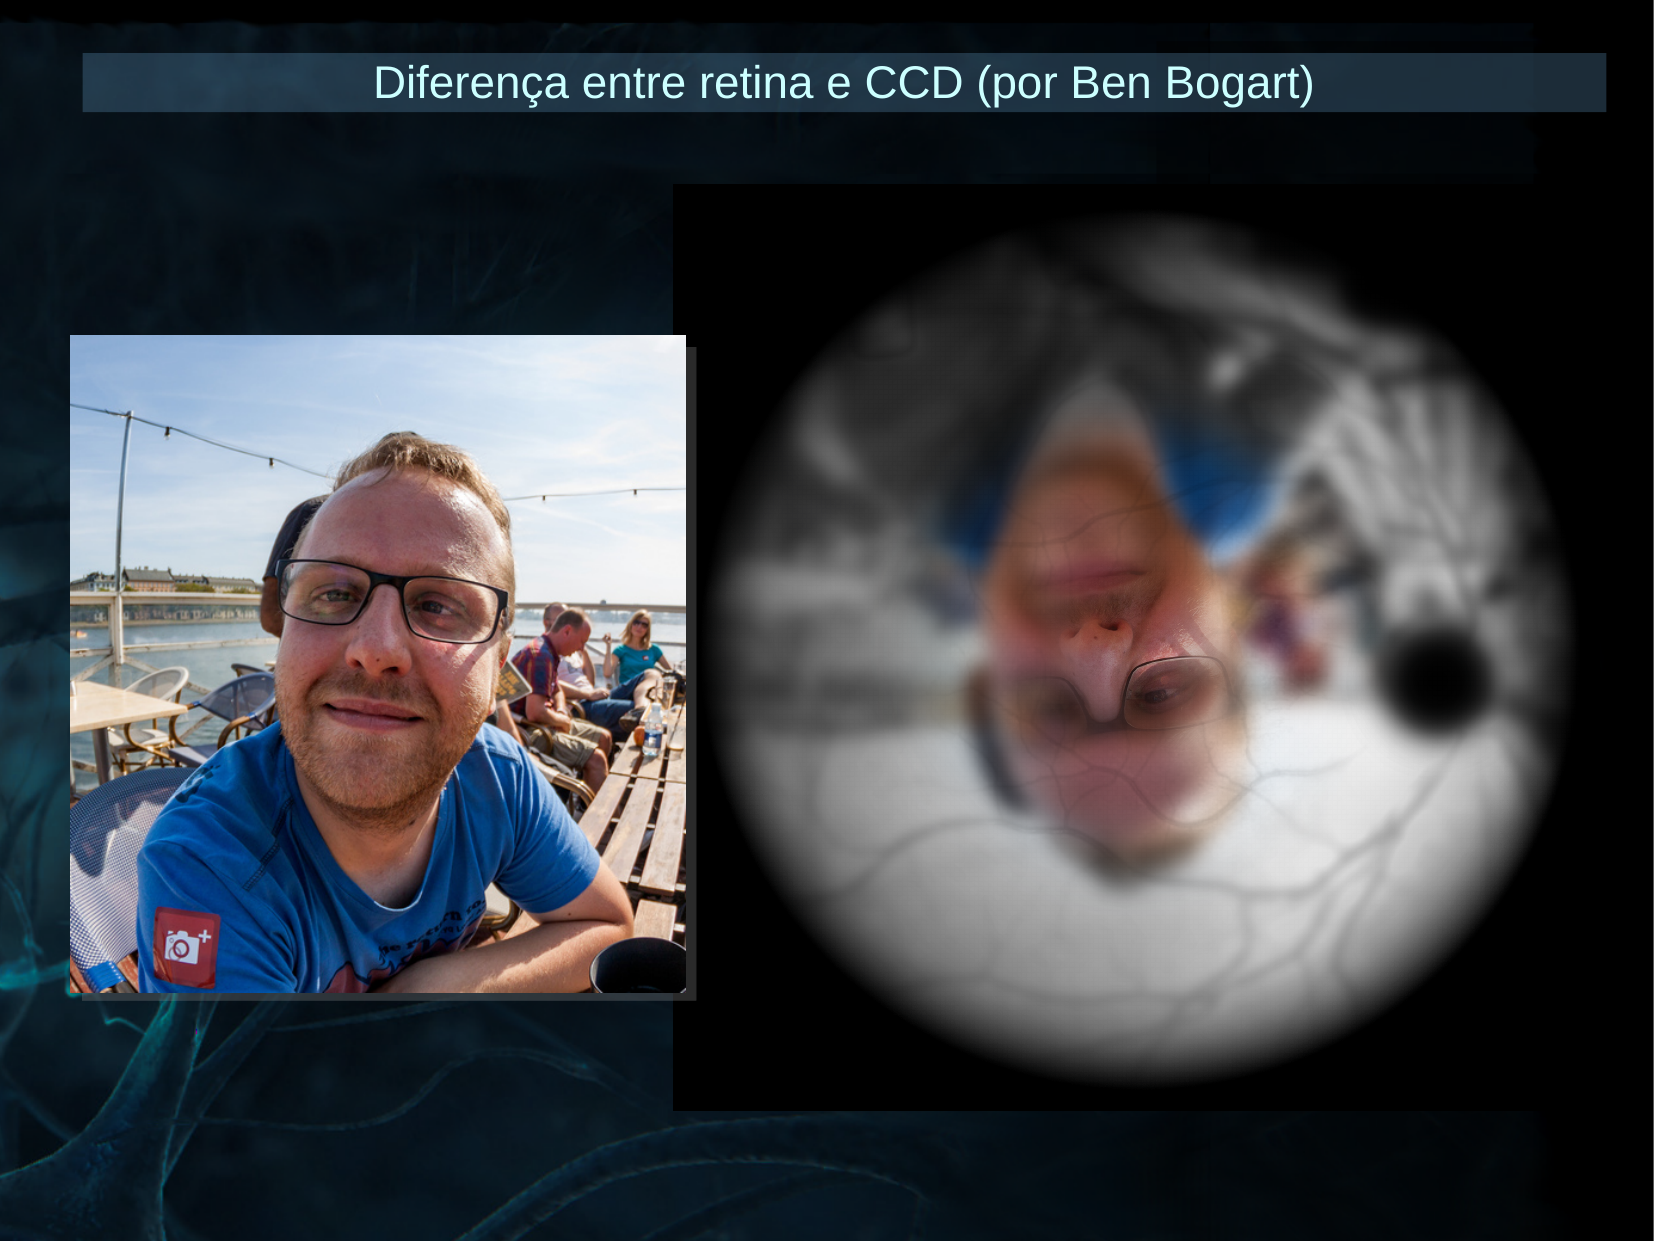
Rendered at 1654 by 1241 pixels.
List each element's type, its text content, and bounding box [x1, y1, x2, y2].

text_box Diferença entre retina e CCD (por Ben Bogart) [82, 53, 1607, 113]
picture [0, 0, 1654, 1241]
